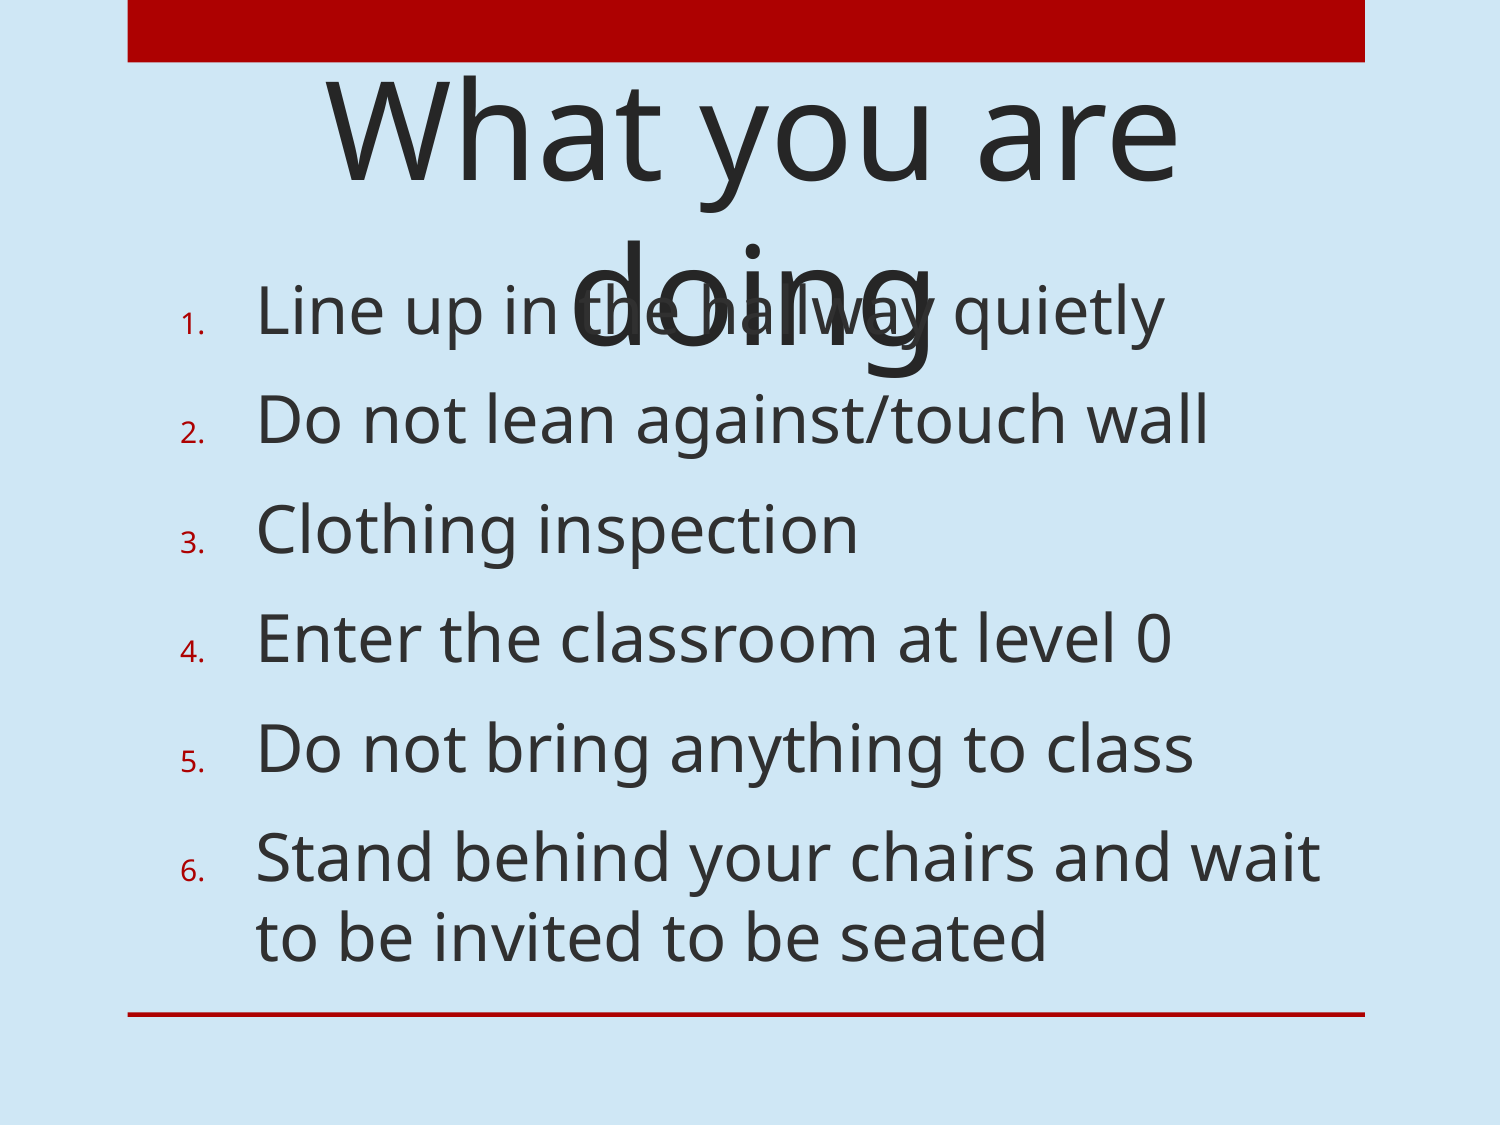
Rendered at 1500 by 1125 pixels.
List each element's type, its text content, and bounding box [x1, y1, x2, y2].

list Line up in the hallway quietly Do not lean against/touch wall Clothing inspection Enter the classroom at level 0 Do not bring anything to class Stand behind your chairs and wait to be invited to be seated [165, 260, 1416, 686]
title What you are doing [141, 35, 1367, 298]
